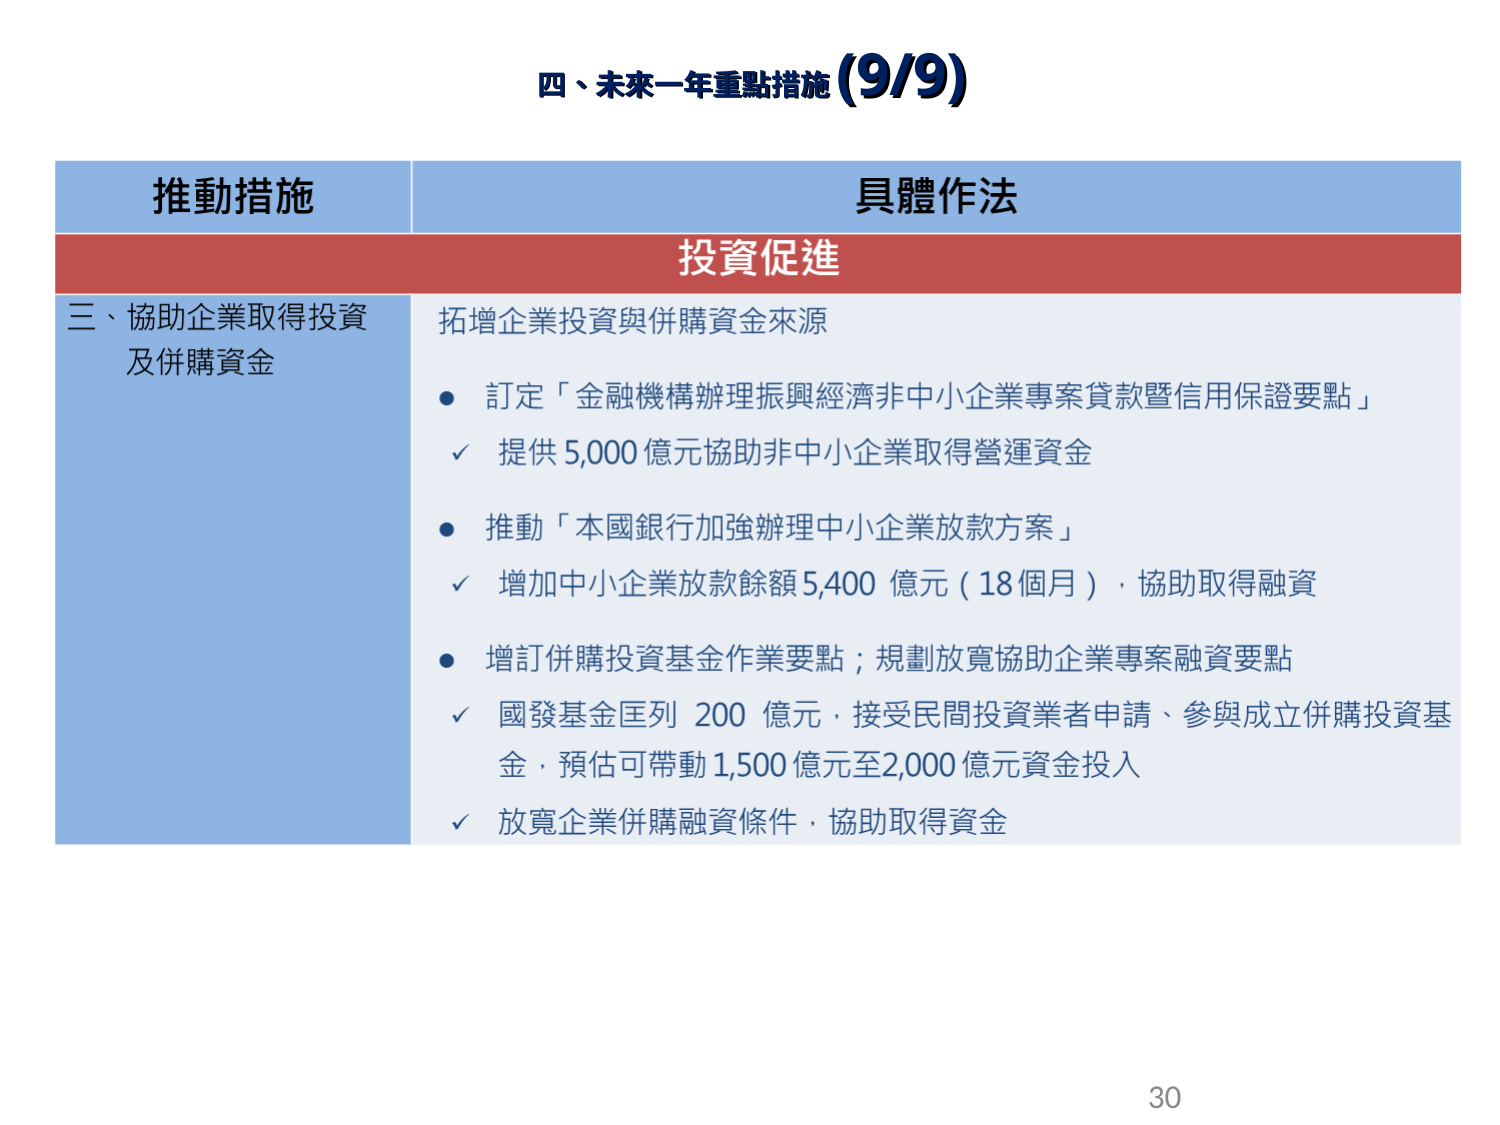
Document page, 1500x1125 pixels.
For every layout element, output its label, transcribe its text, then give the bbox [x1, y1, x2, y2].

picture [54, 159, 1462, 859]
title 四、未來一年重點措施(9/9) [0, 19, 1500, 125]
text_box 30 [1132, 1065, 1483, 1125]
